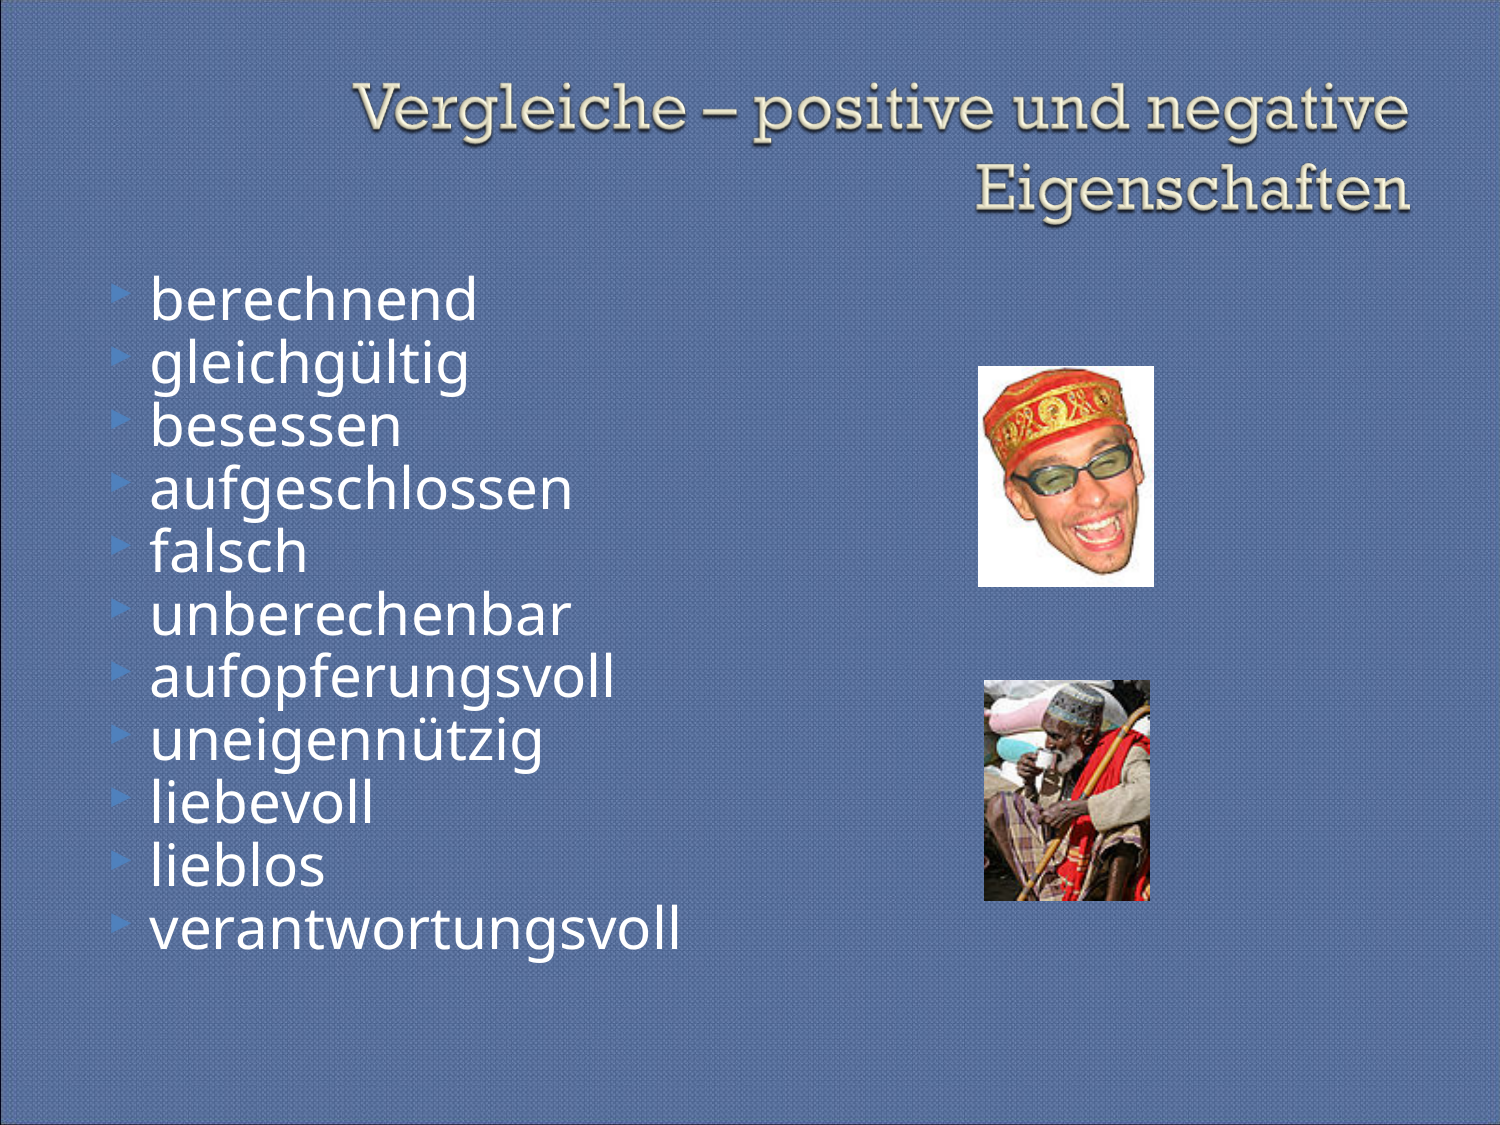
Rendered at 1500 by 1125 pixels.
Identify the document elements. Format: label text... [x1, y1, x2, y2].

list berechnend gleichgültig besessen aufgeschlossen falsch unberechenbar aufopferungsvoll uneigennützig liebevoll lieblos verantwortungsvoll [75, 262, 738, 1125]
text_box [978, 366, 1154, 587]
text_box [984, 680, 1150, 901]
picture [0, 0, 1500, 1125]
text_box [73, 40, 1472, 235]
